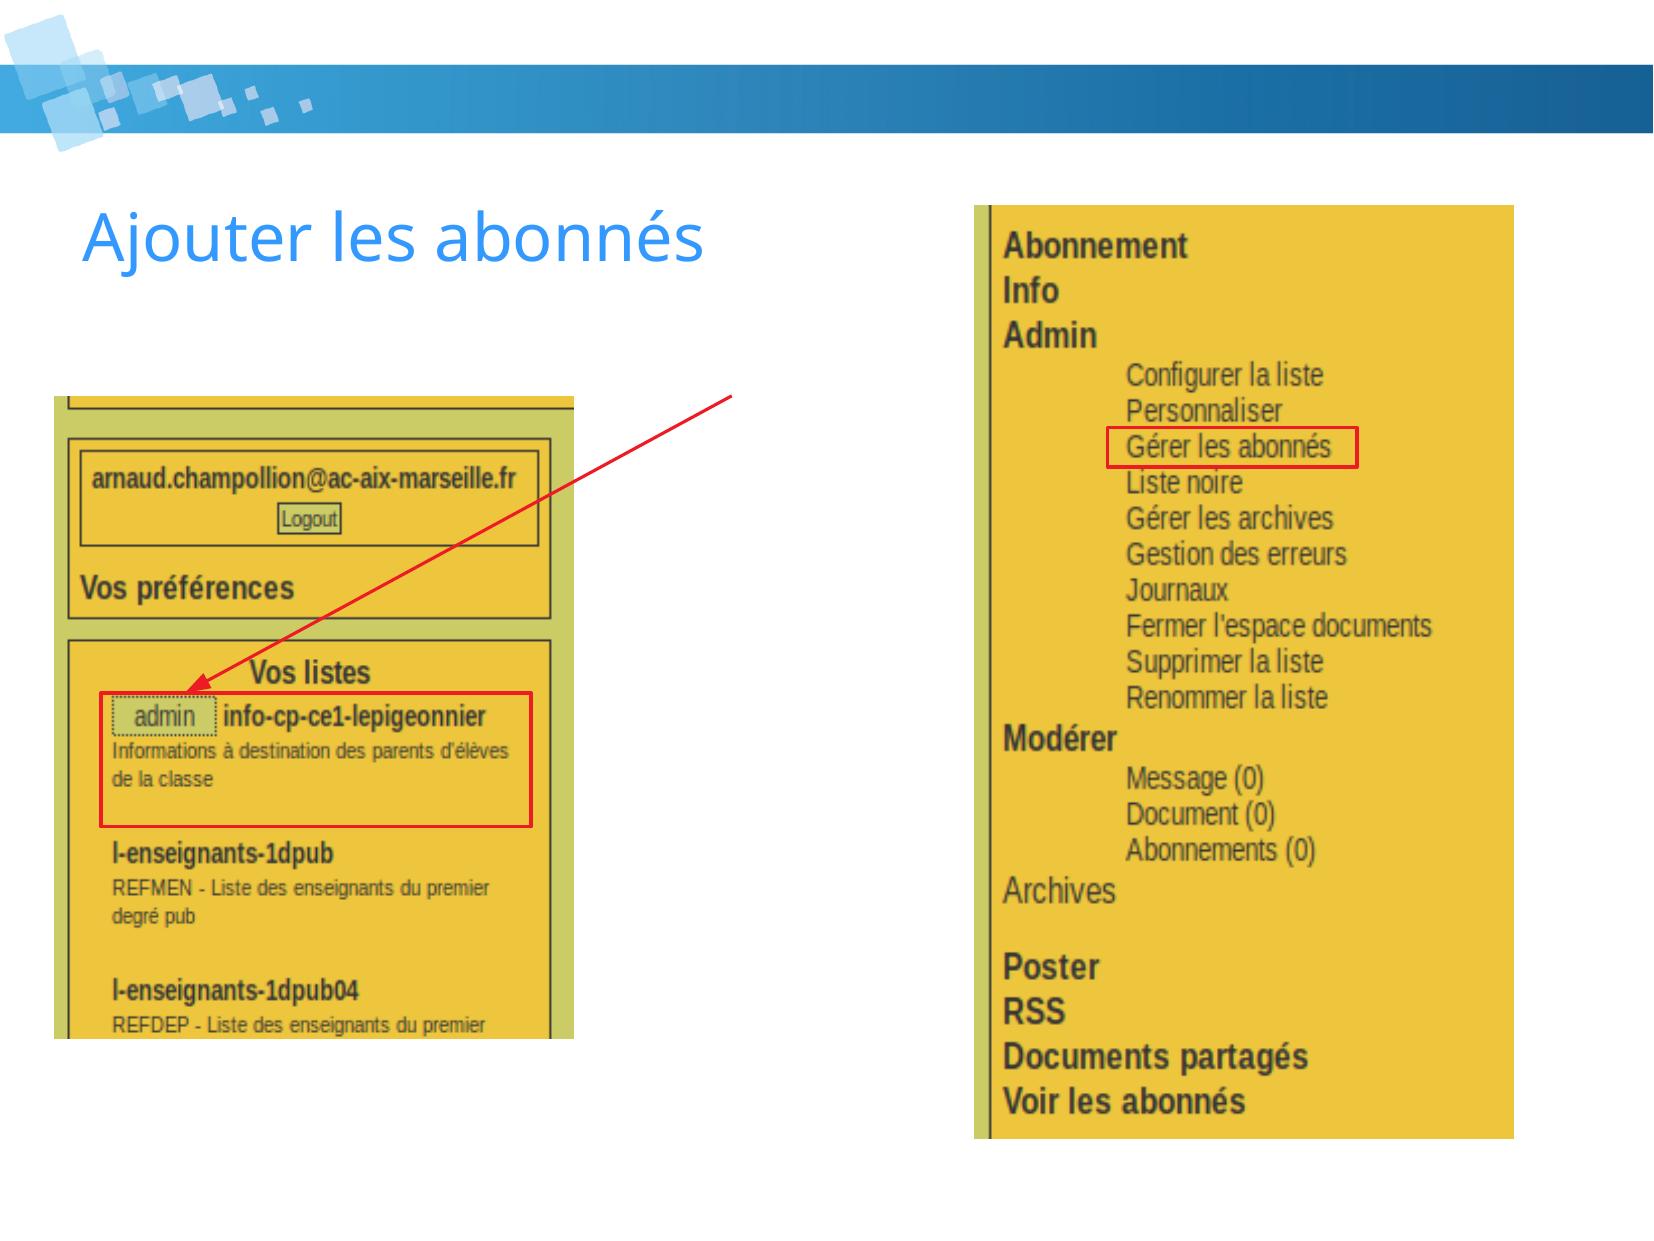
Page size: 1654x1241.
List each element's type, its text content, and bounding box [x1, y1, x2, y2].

picture [0, 0, 1653, 1238]
title Ajouter les abonnés [82, 132, 1571, 340]
